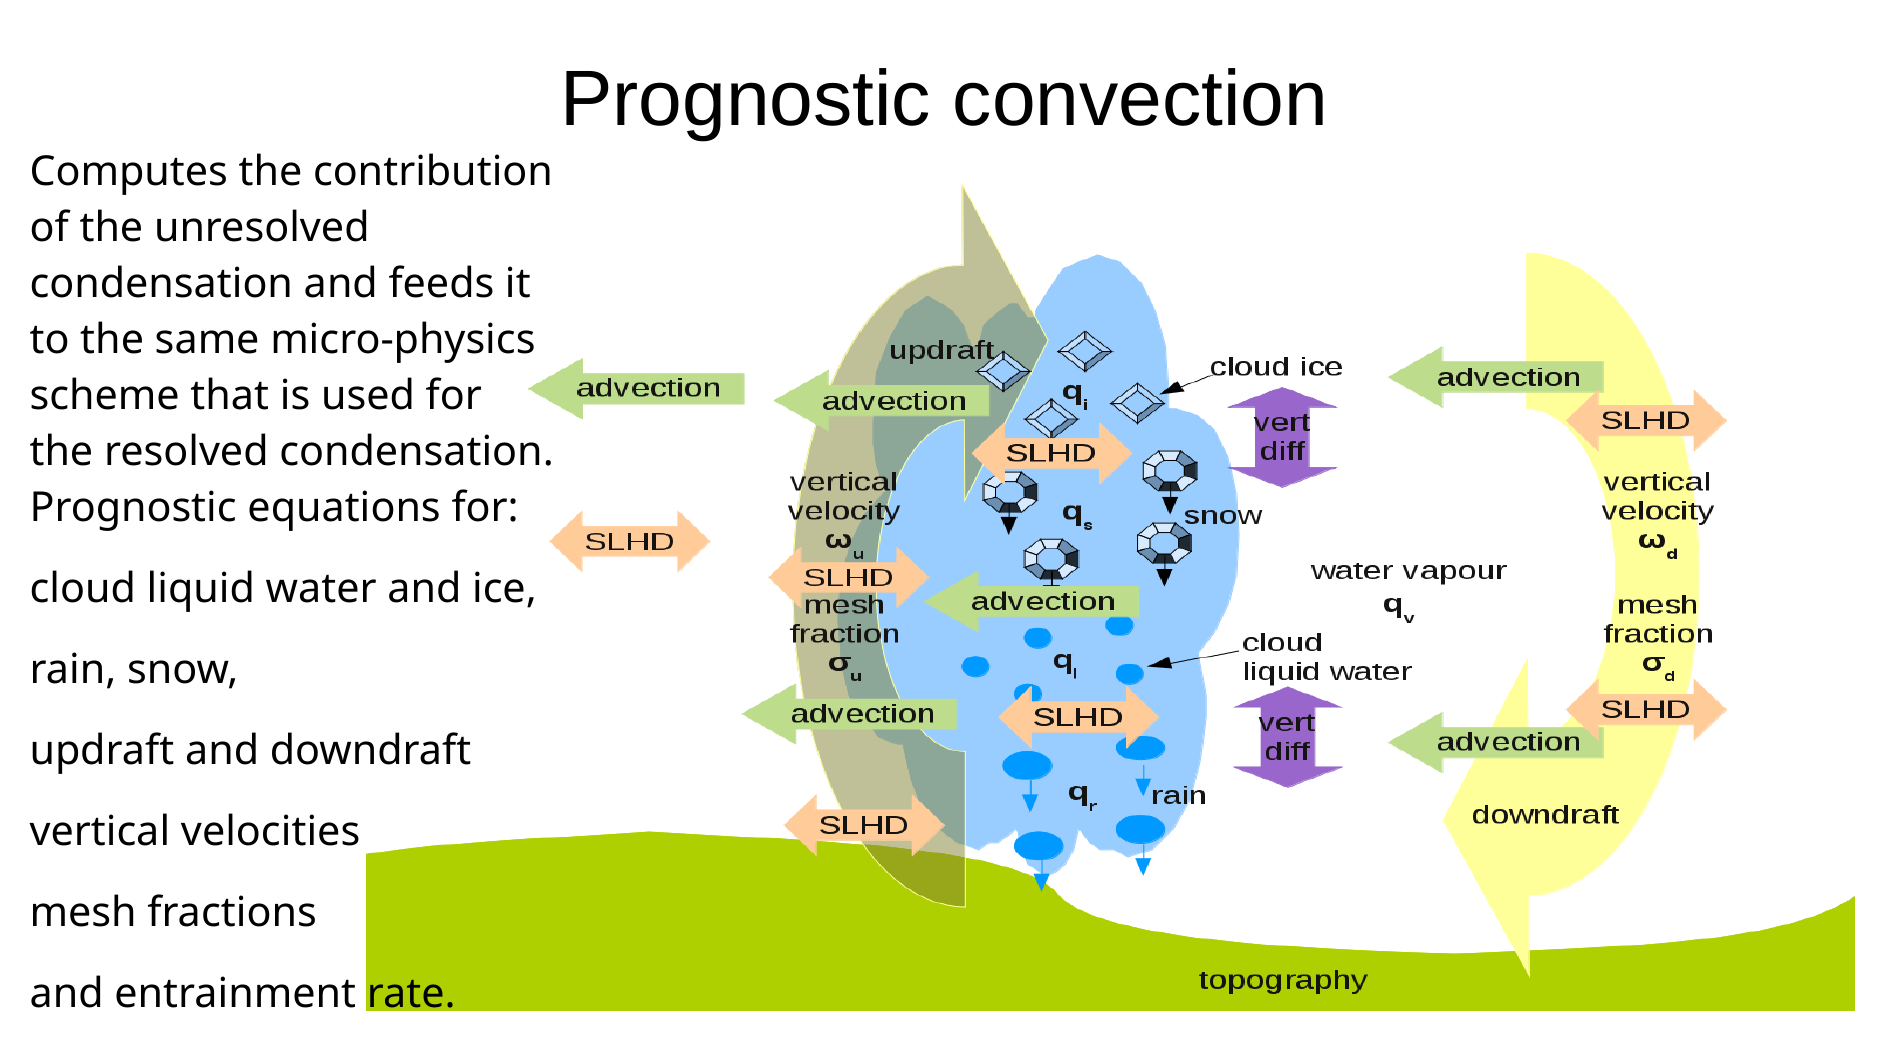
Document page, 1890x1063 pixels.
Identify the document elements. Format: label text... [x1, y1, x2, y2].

list Computes the contribution of the unresolved condensation and feeds it to the same micro-physics scheme that is used for the resolved condensation. Prognostic equations for: cloud liquid water and ice, rain, snow, updraft and downdraft vertical velocities mesh fractions and entrainment rate. [29, 141, 556, 1040]
picture [556, 173, 1855, 1011]
title Prognostic convection [94, 42, 1796, 154]
